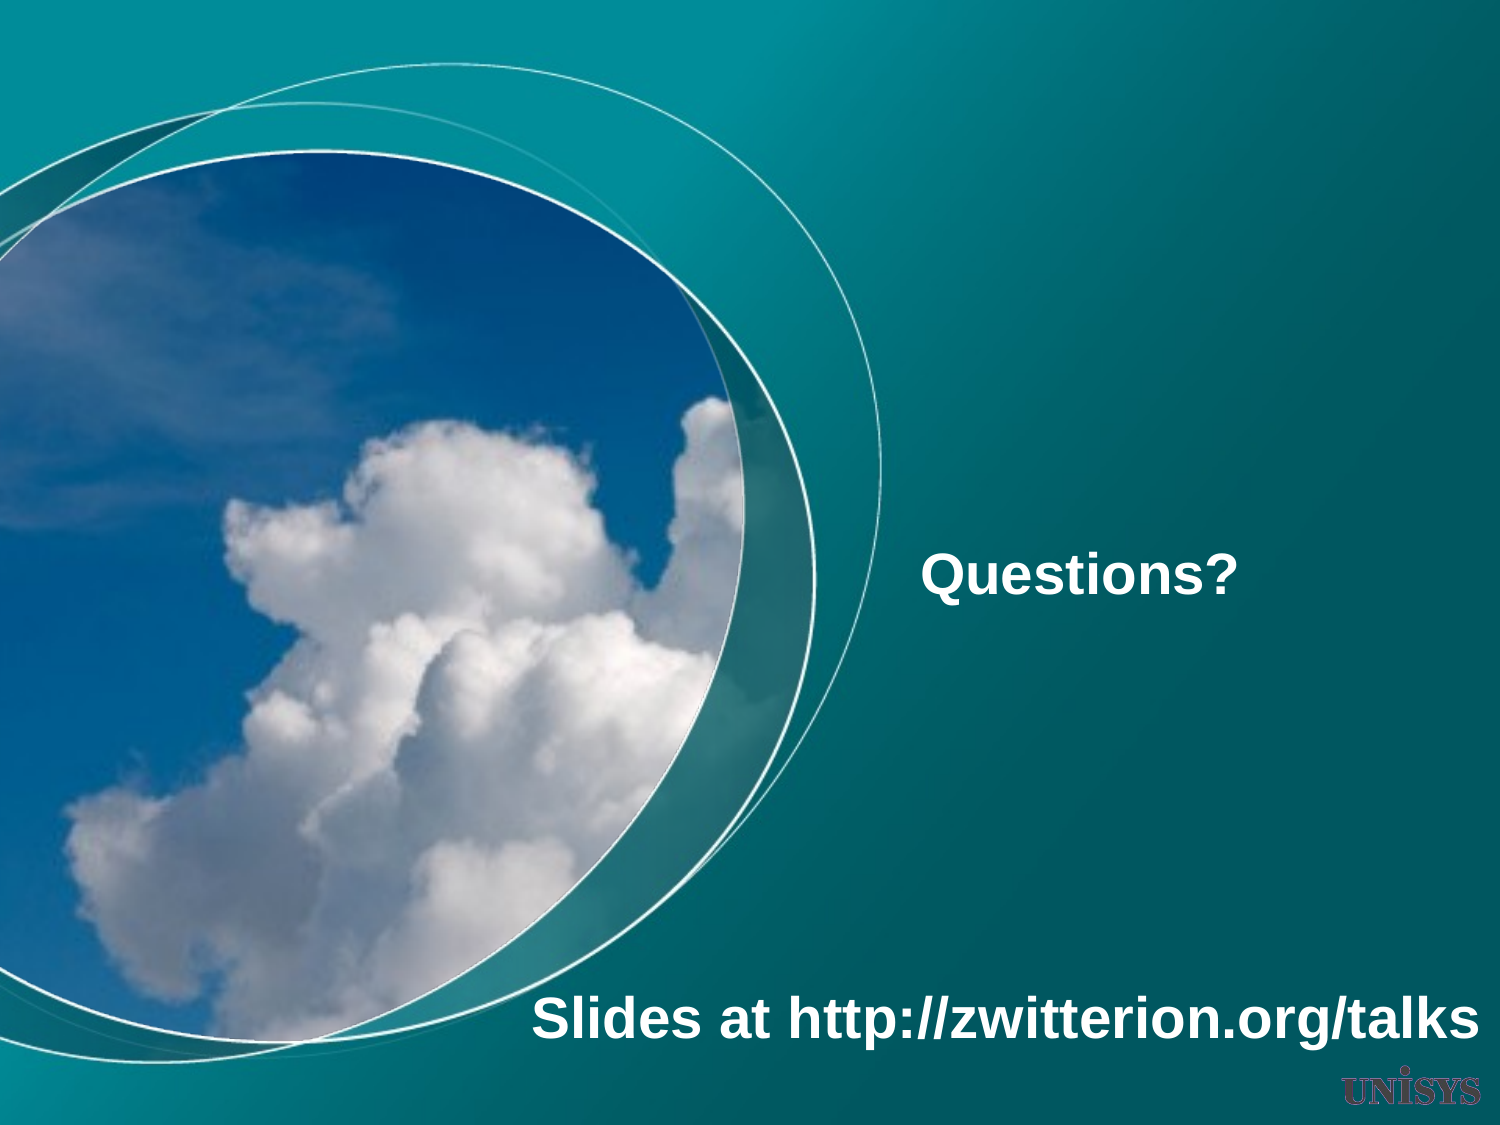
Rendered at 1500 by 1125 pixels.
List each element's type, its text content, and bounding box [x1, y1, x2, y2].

picture [0, 0, 1500, 1125]
list Questions? [920, 237, 1469, 913]
list Slides at http://zwitterion.org/talks [531, 950, 1500, 1087]
